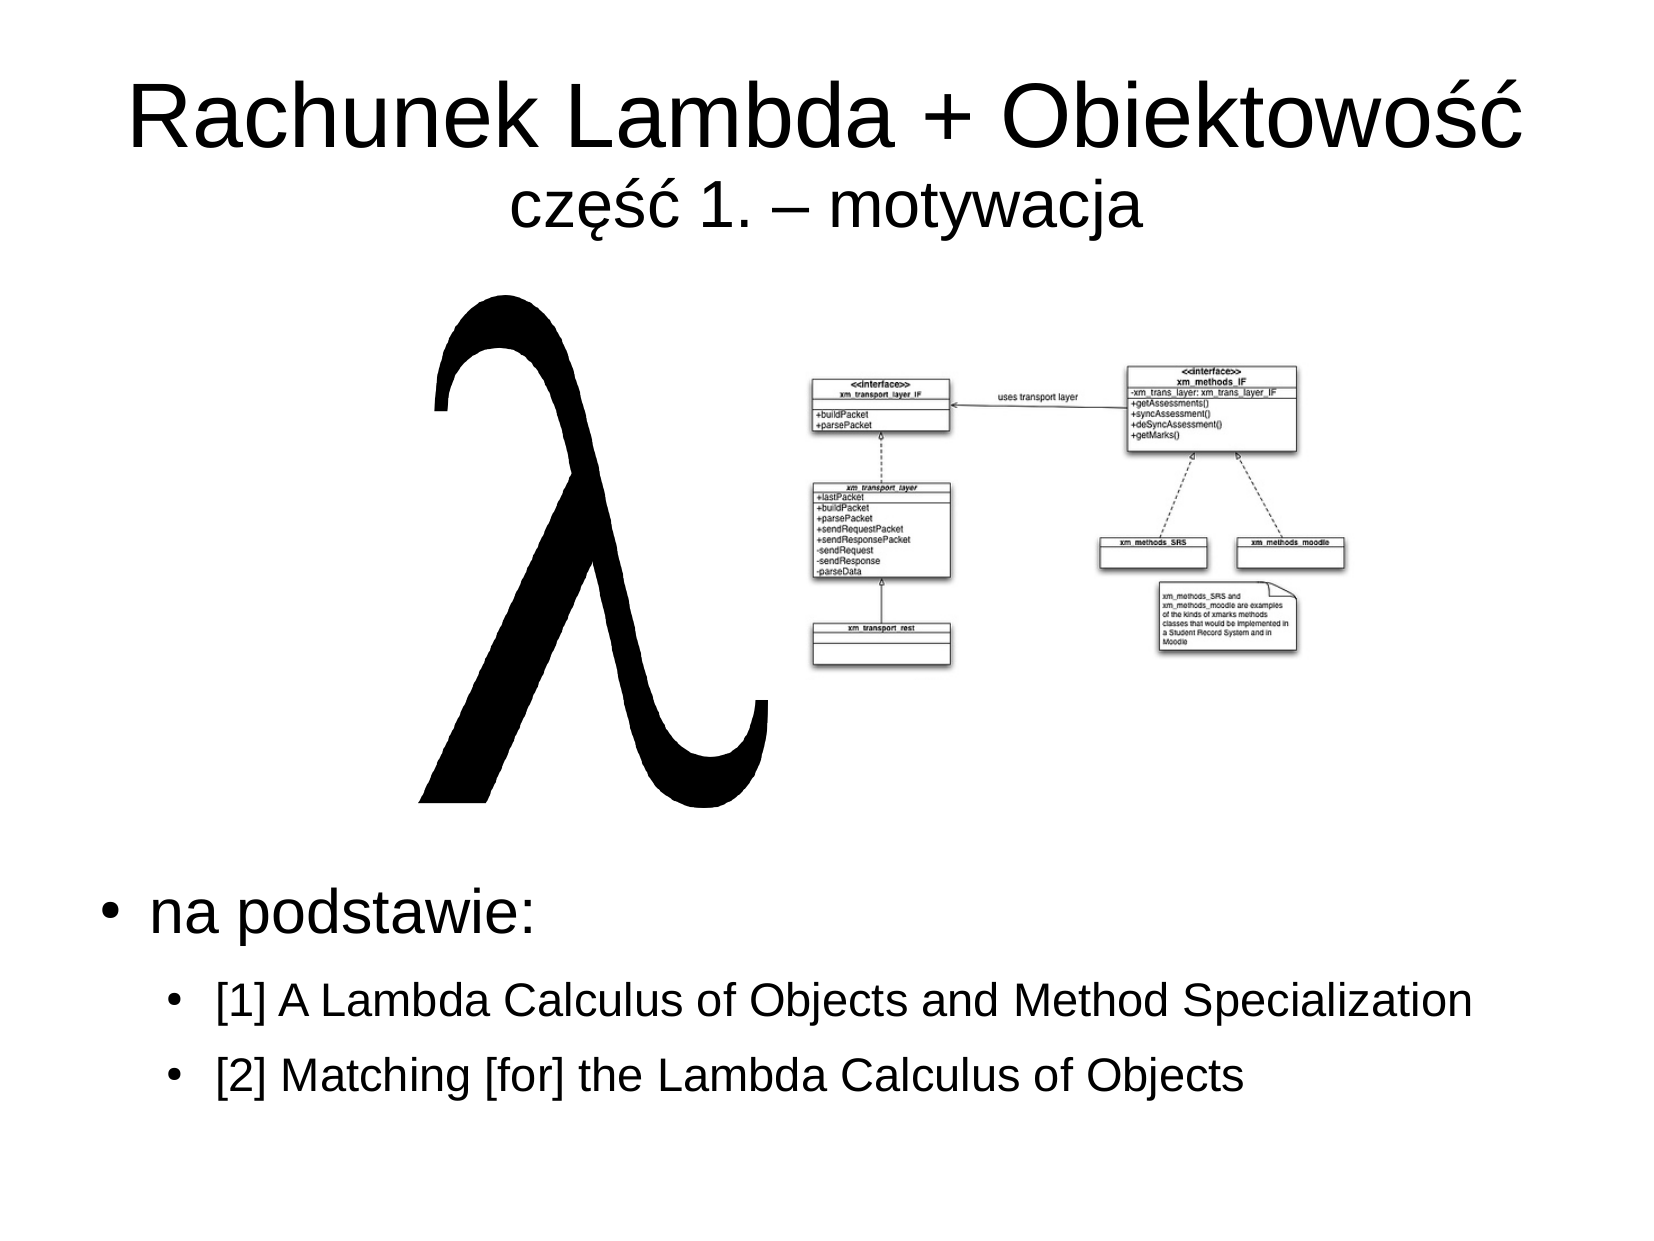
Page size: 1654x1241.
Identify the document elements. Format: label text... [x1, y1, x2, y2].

title Rachunek Lambda + Obiektowość część 1. – motywacja [82, 49, 1571, 257]
picture [418, 295, 768, 808]
list na podstawie: [1] A Lambda Calculus of Objects and Method Specialization [2] Matching [for] the Lambda Calculus of Objects [82, 290, 1571, 1109]
picture [797, 354, 1359, 680]
